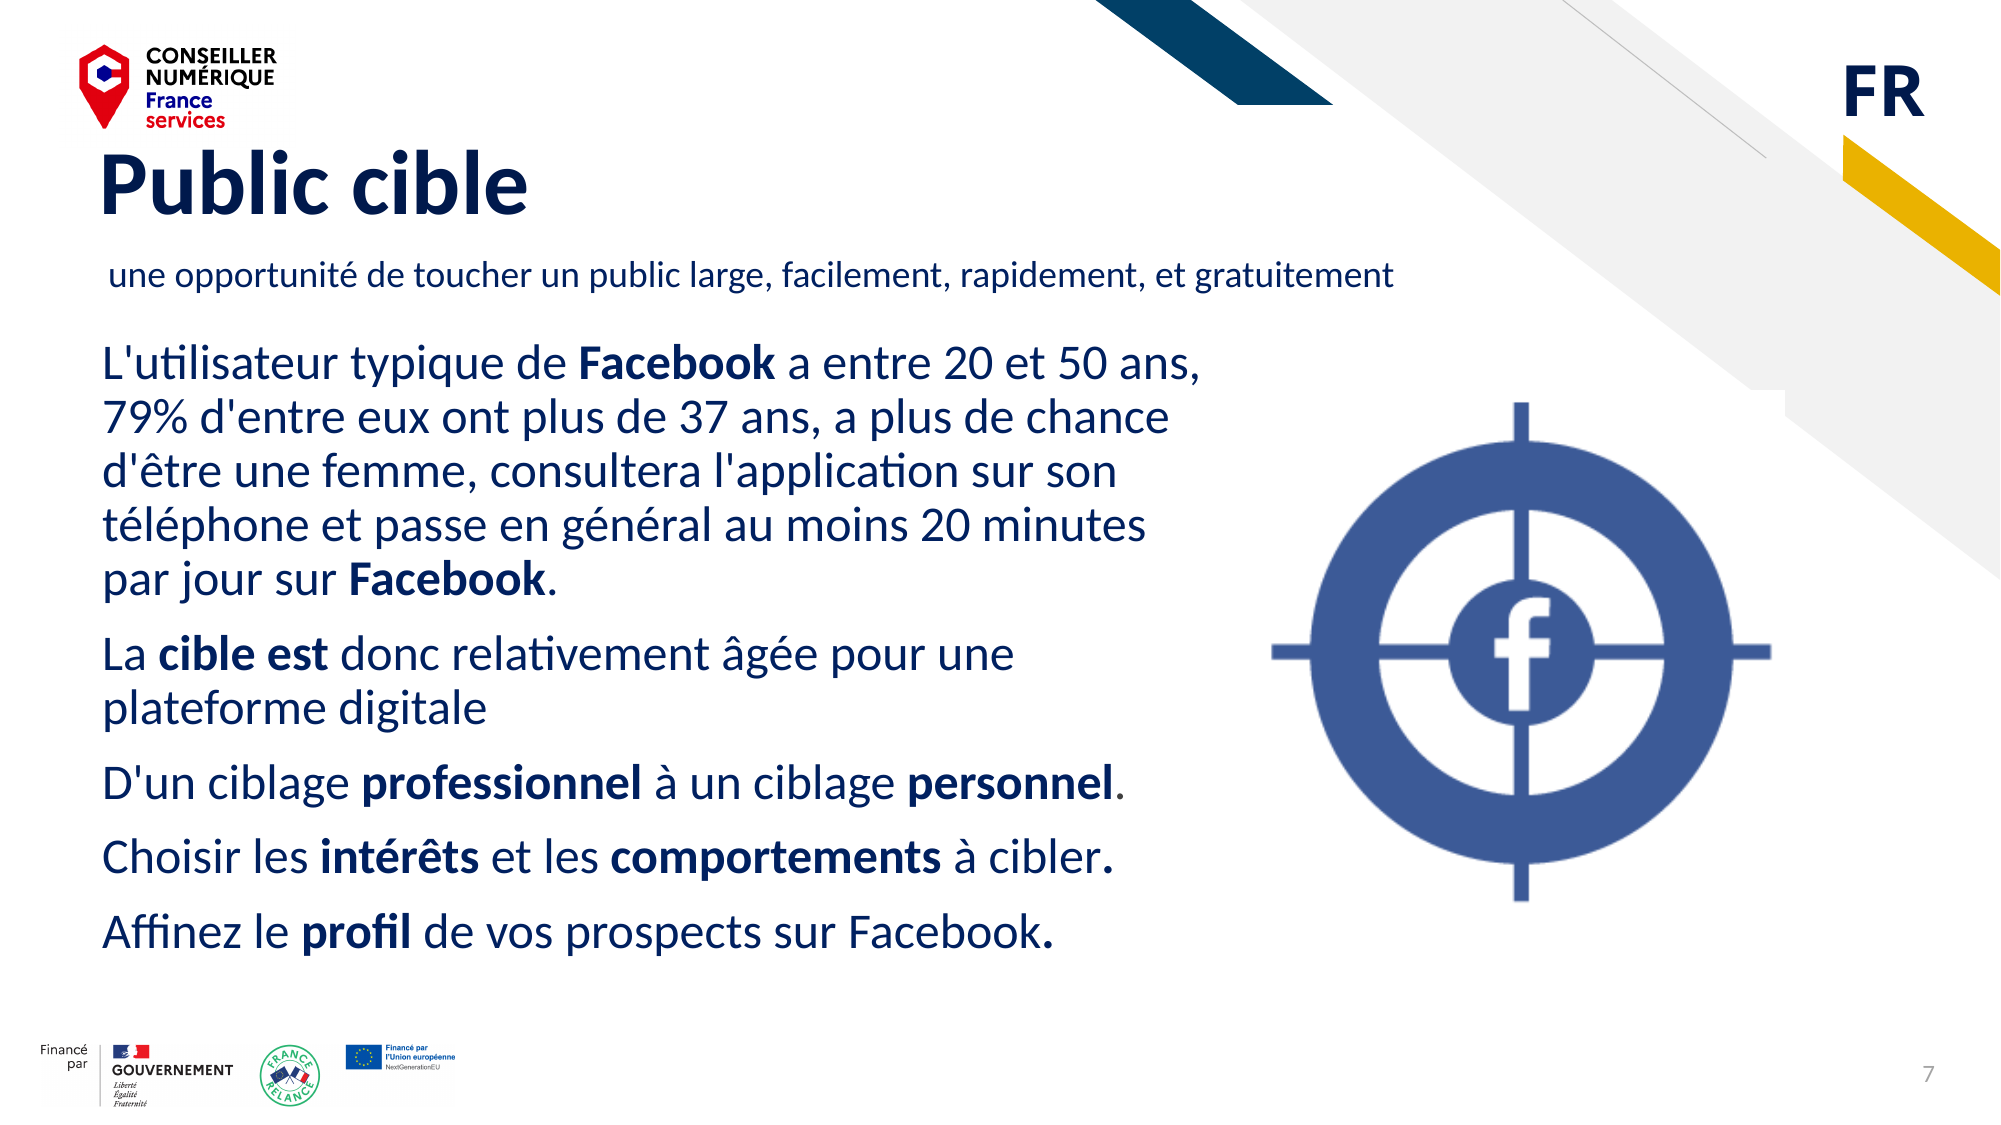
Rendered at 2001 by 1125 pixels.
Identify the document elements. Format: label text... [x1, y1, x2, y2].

picture [1259, 390, 1785, 916]
text_box une opportunité de toucher un public large, facilement, rapidement, et gratuitement [93, 242, 1411, 303]
title Public cible [85, 46, 1453, 235]
picture [41, 1044, 455, 1107]
list L'utilisateur typique de Facebook a entre 20 et 50 ans, 79% d'entre eux ont plus de 37 ans, a plus de chance d'être une femme, consultera l'application sur son téléphone et passe en général au moins 20 minutes par jour sur Facebook. La cible est donc relativement âgée pour une plateforme digitale D'un ciblage professionnel à un ciblage personnel. Choisir les intérêts et les comportements à cibler. Affinez le profil de vos prospects sur Facebook. [87, 329, 1235, 999]
slide_number <numéro> [1828, 1042, 1950, 1103]
picture [59, 24, 296, 148]
